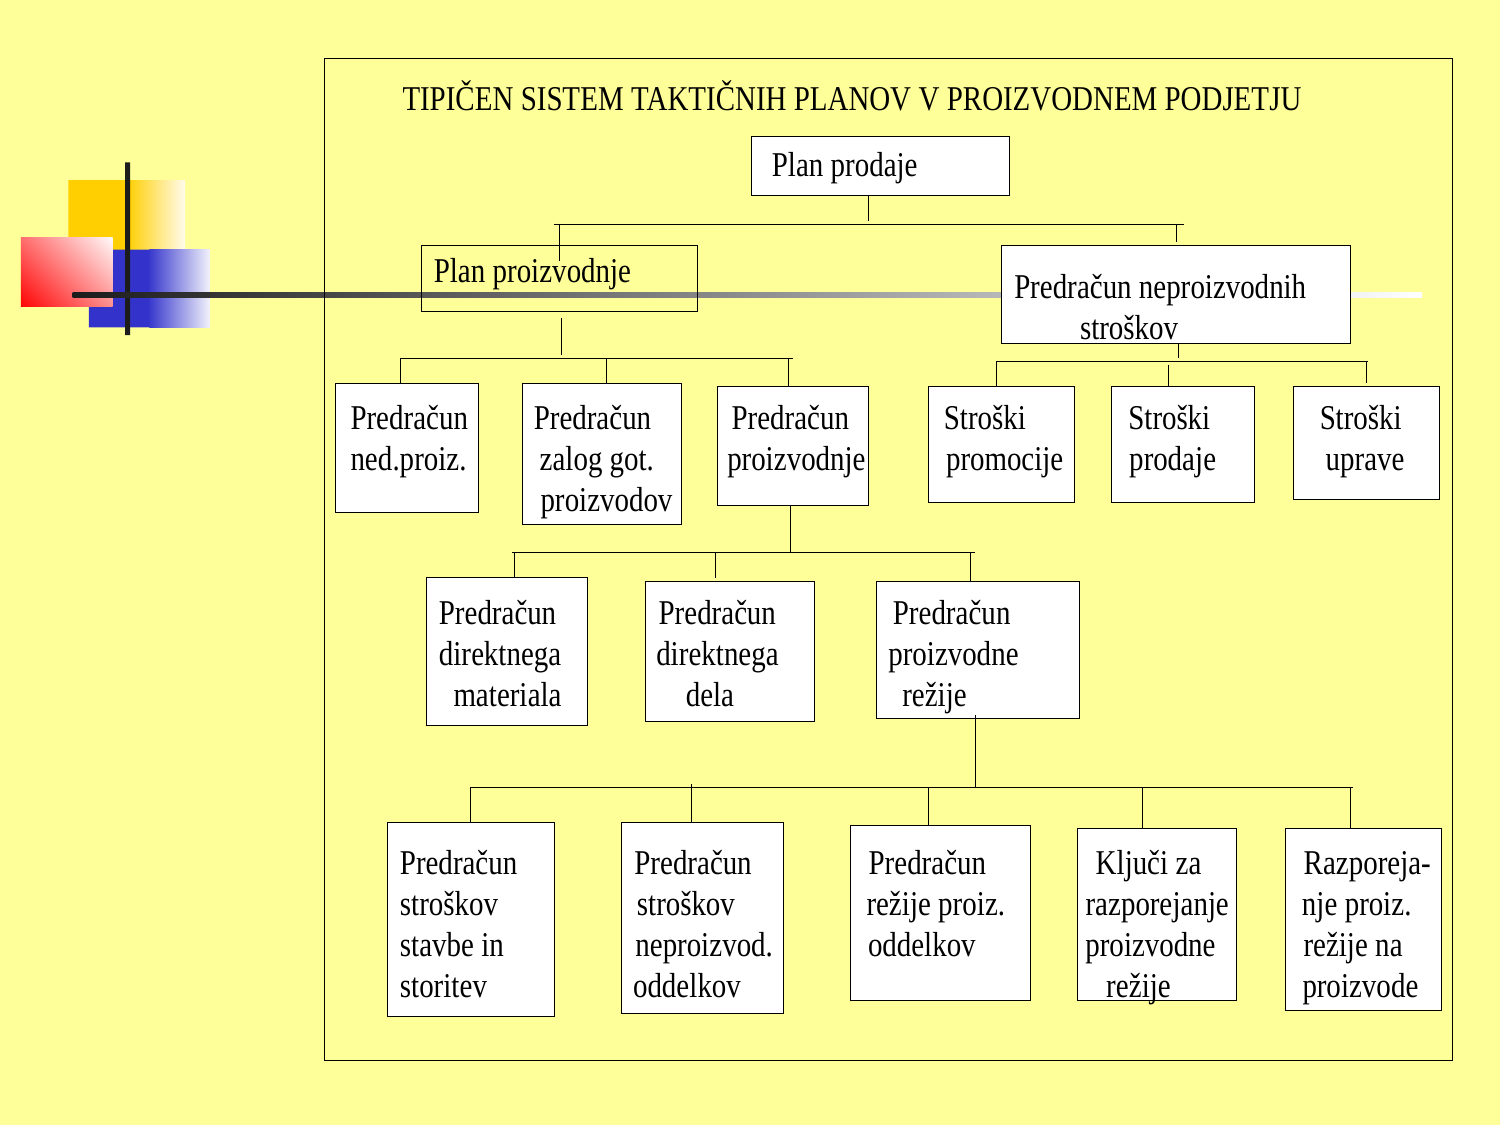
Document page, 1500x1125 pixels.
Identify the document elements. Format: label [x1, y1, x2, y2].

picture [310, 50, 1463, 1063]
